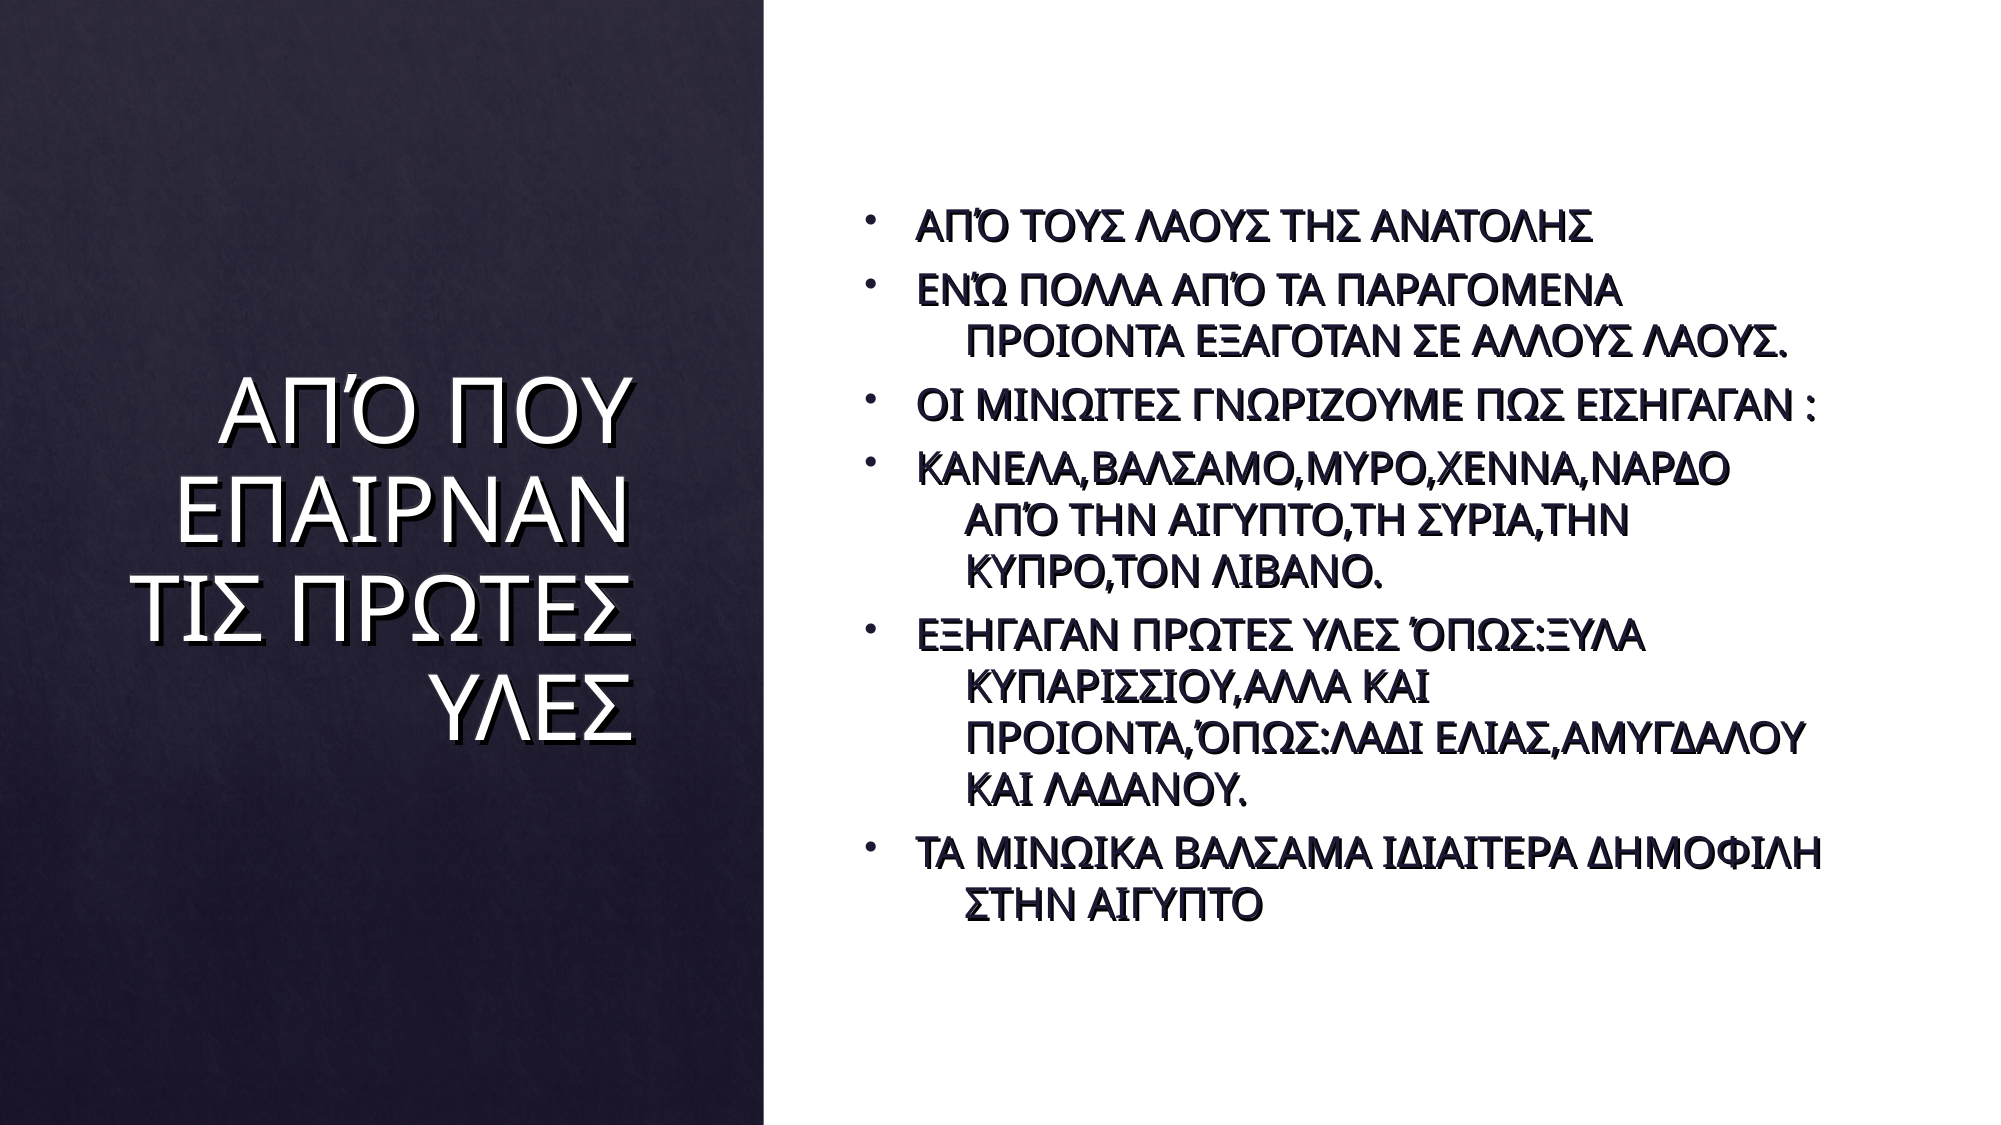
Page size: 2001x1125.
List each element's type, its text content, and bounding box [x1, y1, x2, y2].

list ΑΠΌ ΤΟΥΣ ΛΑΟΥΣ ΤΗΣ ΑΝΑΤΟΛΗΣ ΕΝΏ ΠΟΛΛΑ ΑΠΌ ΤΑ ΠΑΡΑΓΟΜΕΝΑ ΠΡΟΙΟΝΤΑ ΕΞΑΓΟΤΑΝ ΣΕ ΑΛΛΟΥΣ ΛΑΟΥΣ. ΟΙ ΜΙΝΩΙΤΕΣ ΓΝΩΡΙΖΟΥΜΕ ΠΩΣ ΕΙΣΗΓΑΓΑΝ : ΚΑΝΕΛΑ,ΒΑΛΣΑΜΟ,ΜΥΡΟ,ΧΕΝΝΑ,ΝΑΡΔΟ ΑΠΌ ΤΗΝ ΑΙΓΥΠΤΟ,ΤΗ ΣΥΡΙΑ,ΤΗΝ ΚΥΠΡΟ,ΤΟΝ ΛΙΒΑΝΟ. ΕΞΗΓΑΓΑΝ ΠΡΩΤΕΣ ΥΛΕΣ ΌΠΩΣ:ΞΥΛΑ ΚΥΠΑΡΙΣΣΙΟΥ,ΑΛΛΑ ΚΑΙ ΠΡΟΙΟΝΤΑ,ΌΠΩΣ:ΛΑΔΙ ΕΛΙΑΣ,ΑΜΥΓΔΑΛΟΥ ΚΑΙ ΛΑΔΑΝΟΥ. ΤΑ ΜΙΝΩΙΚΑ ΒΑΛΣΑΜΑ ΙΔΙΑΙΤΕΡΑ ΔΗΜΟΦΙΛΗ ΣΤΗΝ ΑΙΓΥΠΤΟ [838, 176, 1843, 949]
title ΑΠΌ ΠΟΥ ΕΠΑΙΡΝΑΝ ΤΙΣ ΠΡΩΤΕΣ ΥΛΕΣ [114, 176, 676, 949]
text_box [0, 0, 2000, 1125]
